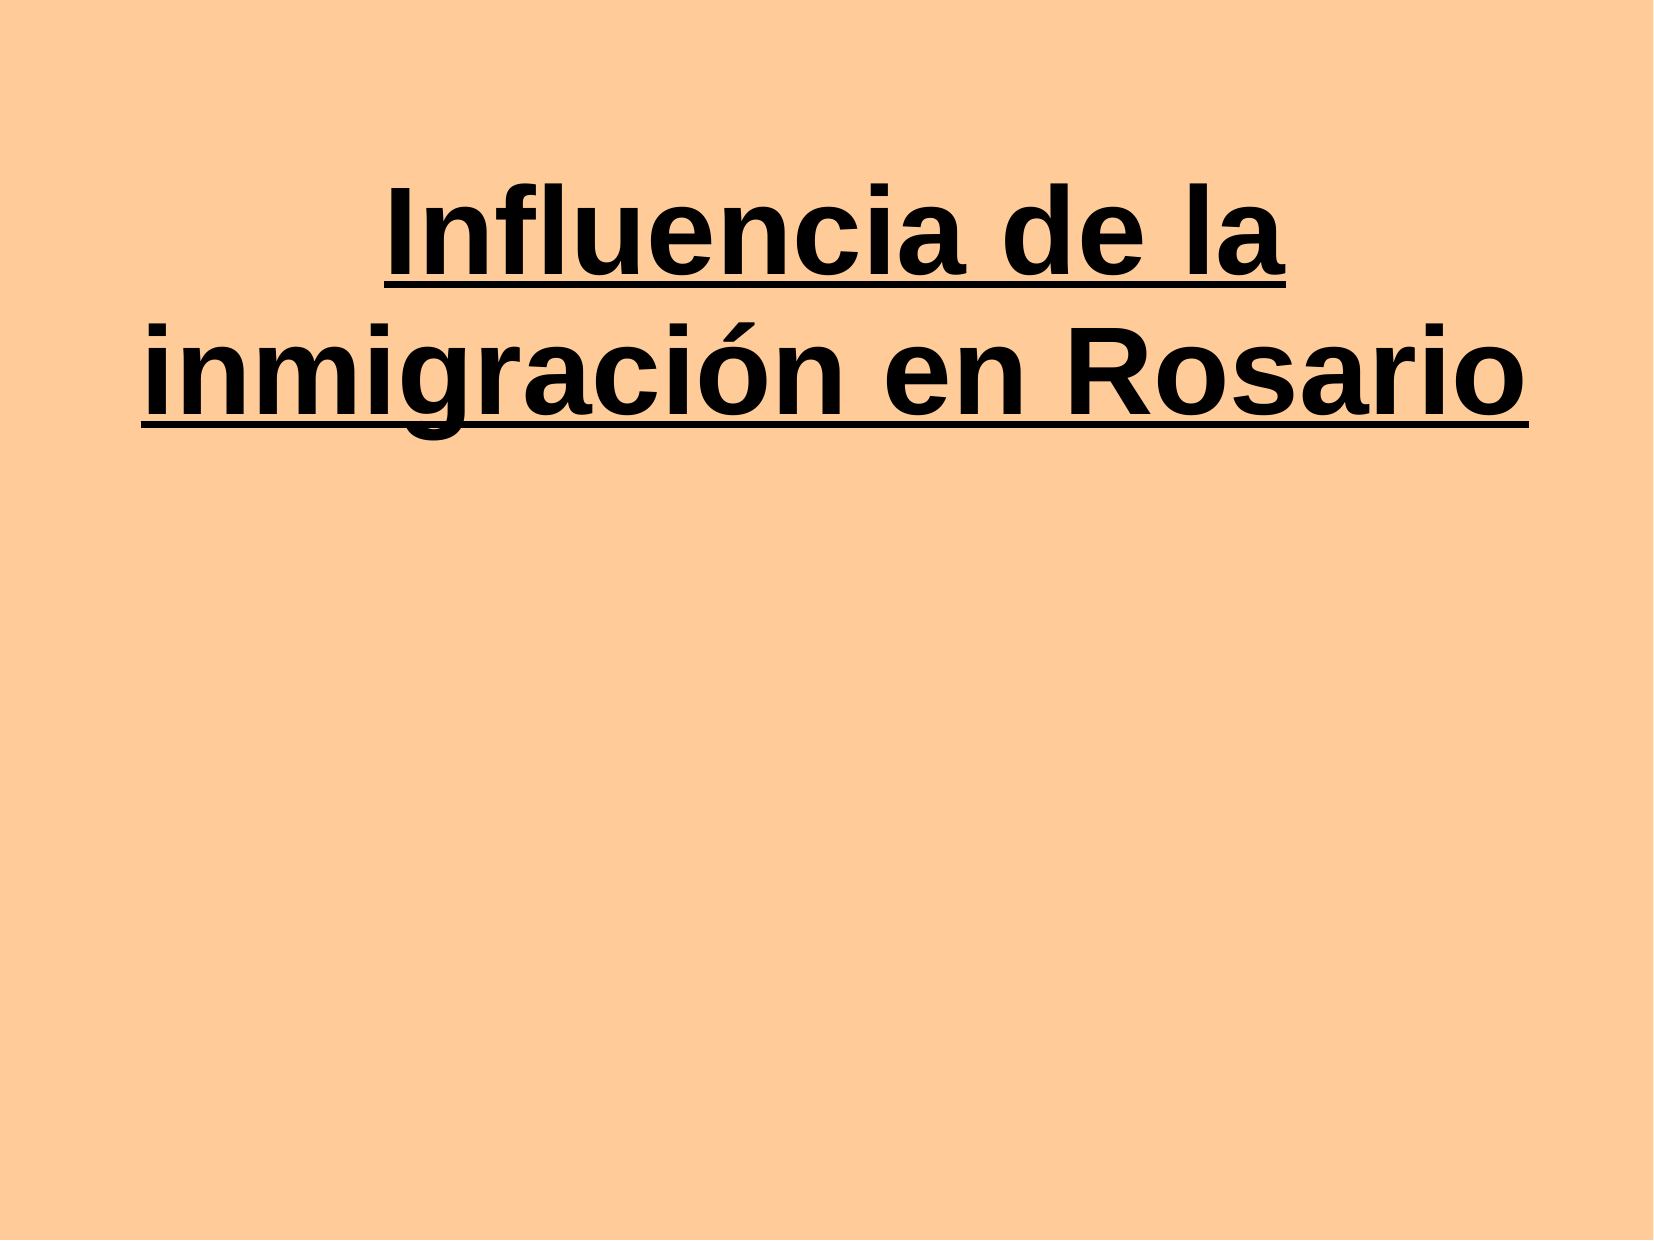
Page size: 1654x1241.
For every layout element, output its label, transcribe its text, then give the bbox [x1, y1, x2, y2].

title Influencia de la inmigración en Rosario [90, 161, 1580, 441]
